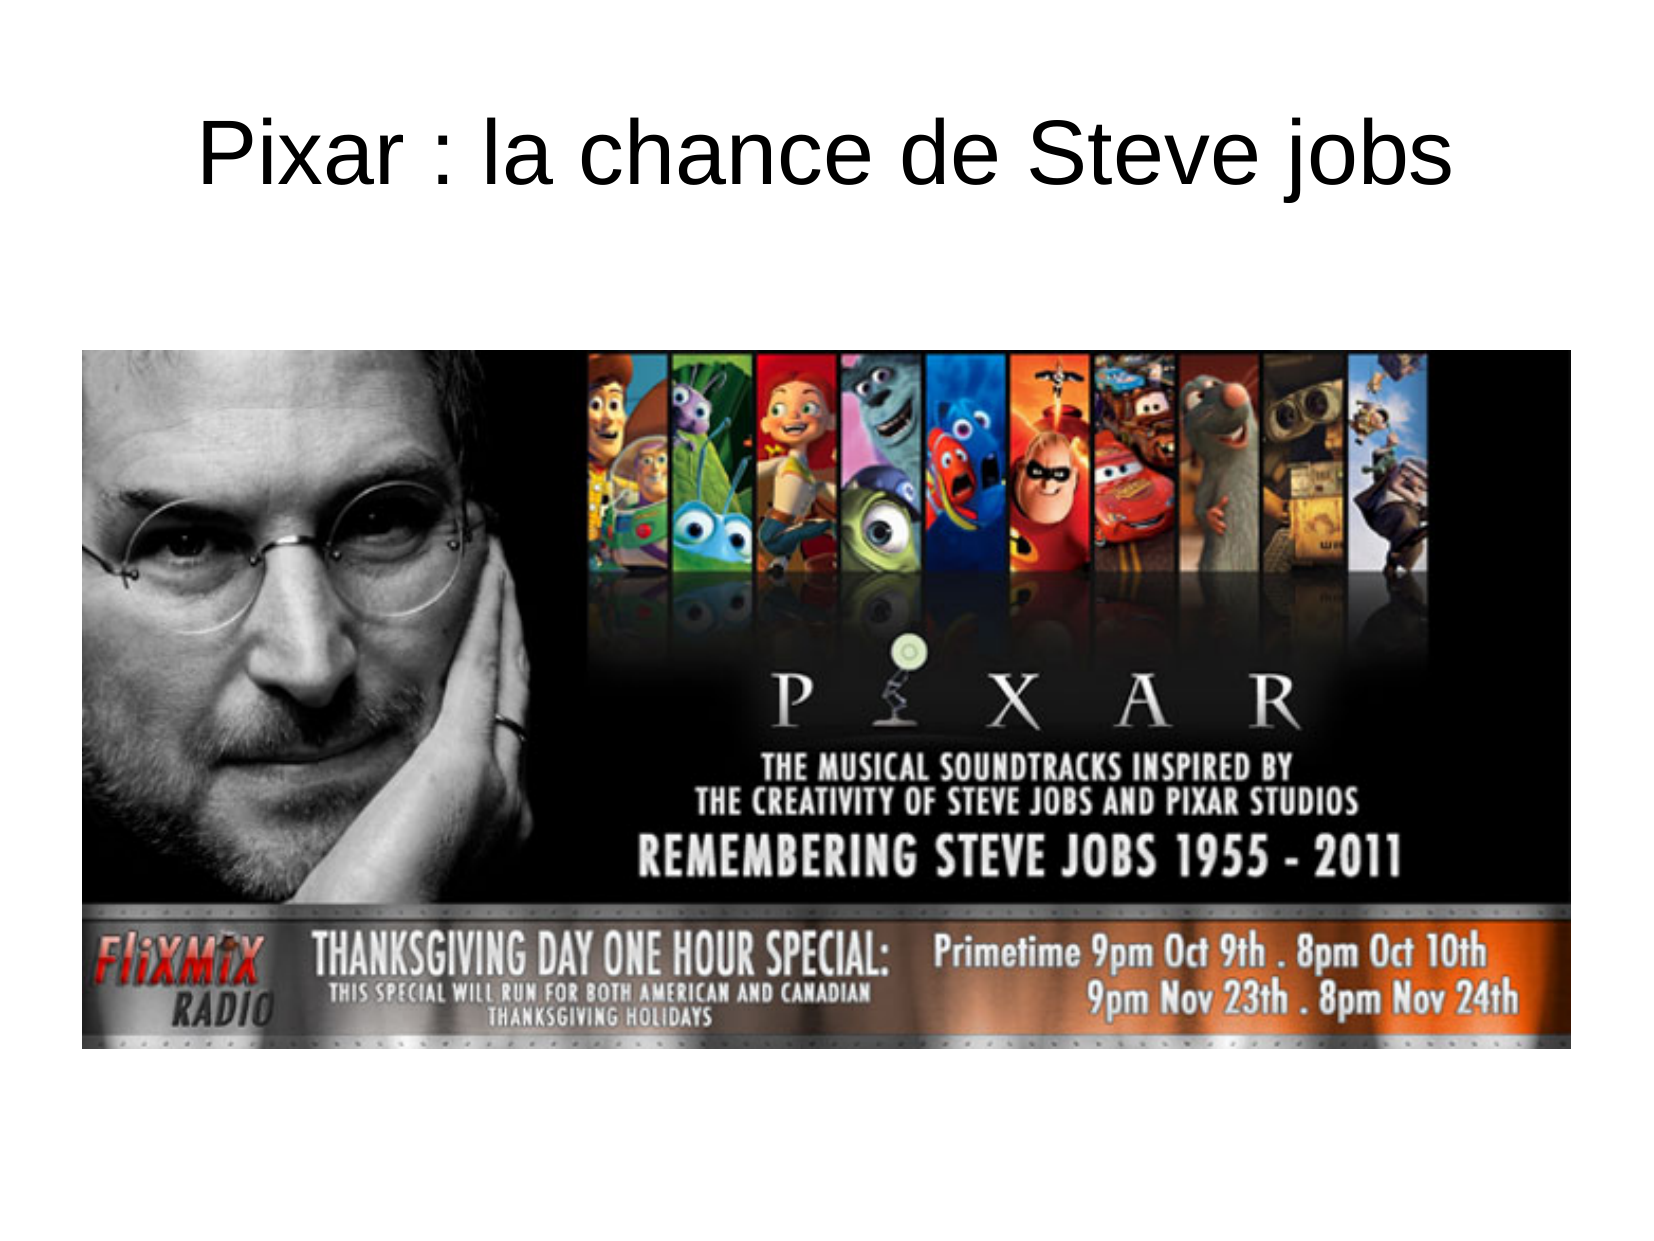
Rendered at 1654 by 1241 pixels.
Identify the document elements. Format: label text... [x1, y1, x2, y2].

title Pixar : la chance de Steve jobs [82, 49, 1571, 257]
picture [82, 350, 1571, 1049]
